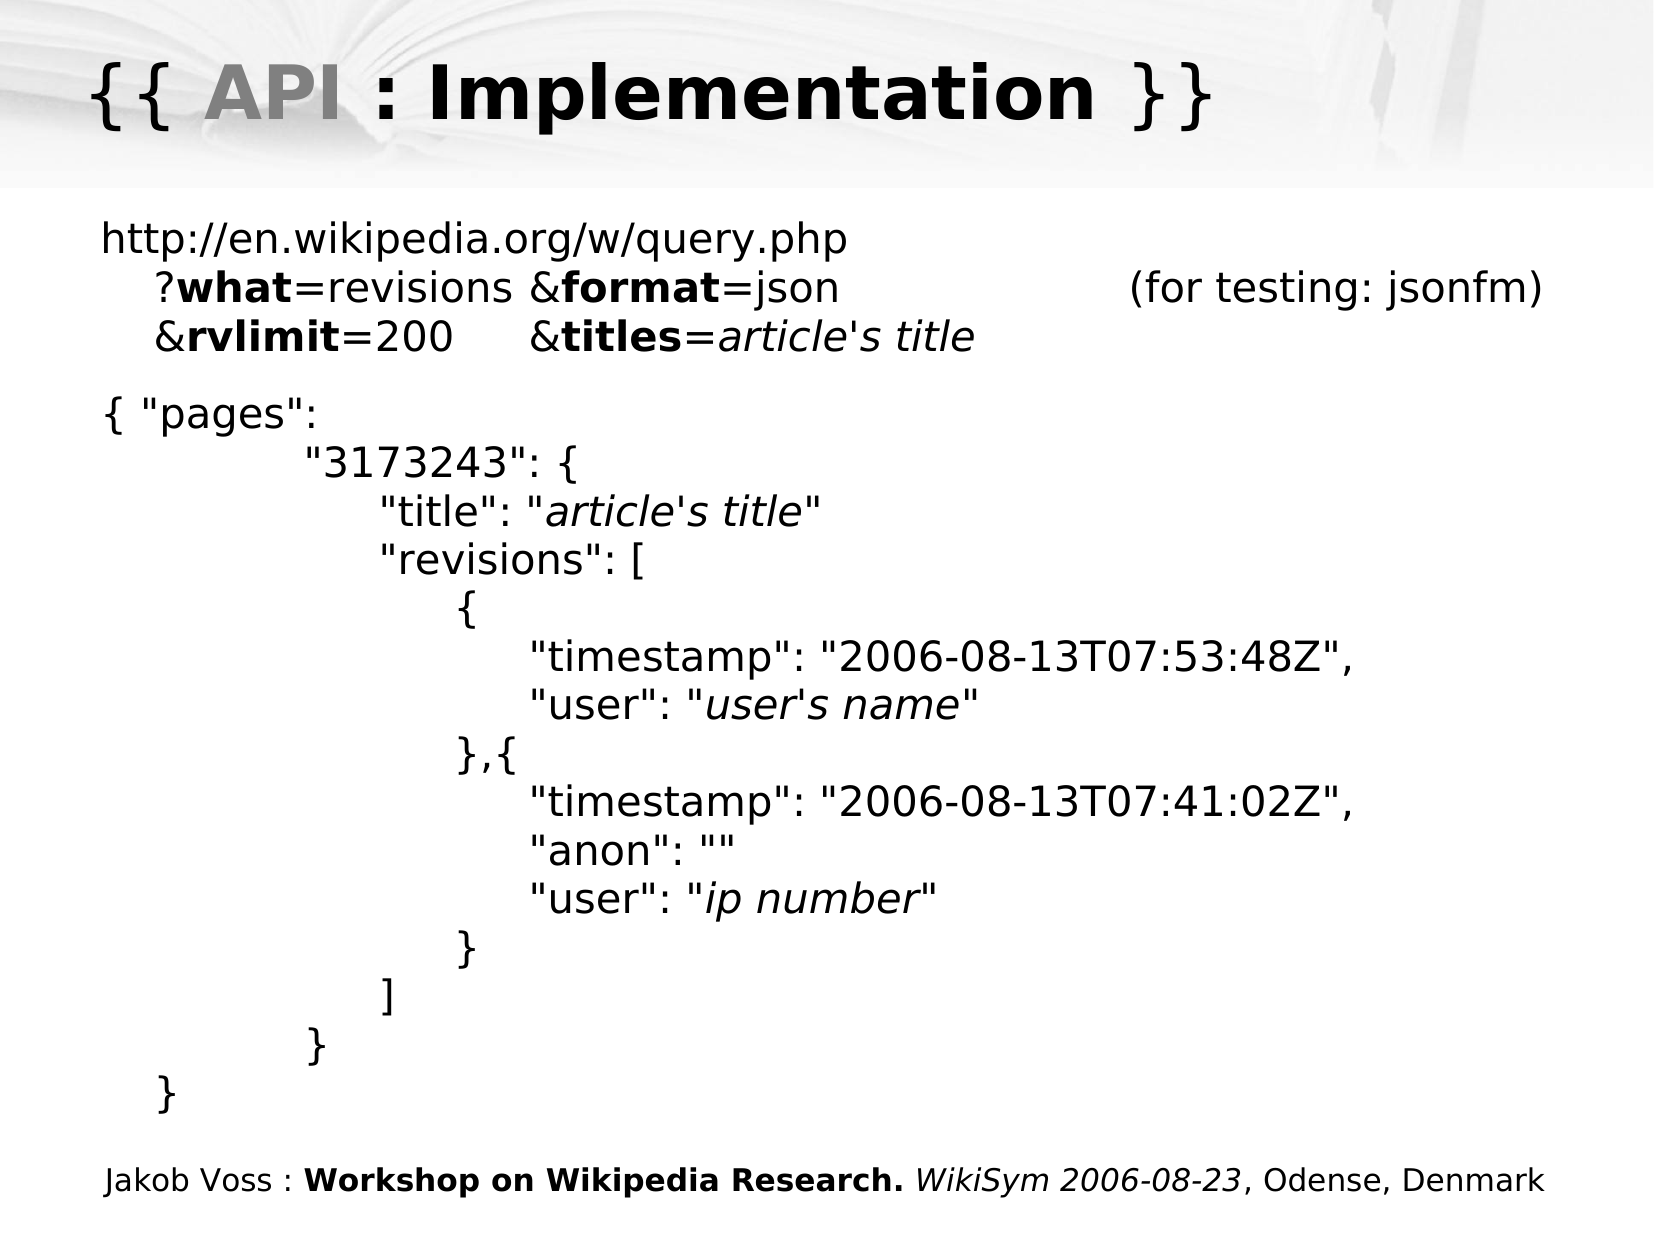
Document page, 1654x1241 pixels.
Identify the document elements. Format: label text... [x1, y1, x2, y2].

list http://en.wikipedia.org/w/query.php ?what=revisions &format=json (for testing: jsonfm) &rvlimit=200 &titles=article's title { "pages": "3173243": { "title": "article's title" "revisions": [ { "timestamp": "2006-08-13T07:53:48Z", "user": "user's name" },{ "timestamp": "2006-08-13T07:41:02Z", "anon": "" "user": "ip number" } ] } } [82, 215, 1571, 1118]
picture [0, 0, 1654, 188]
title {{ API : Implementation }} [82, 37, 1571, 151]
